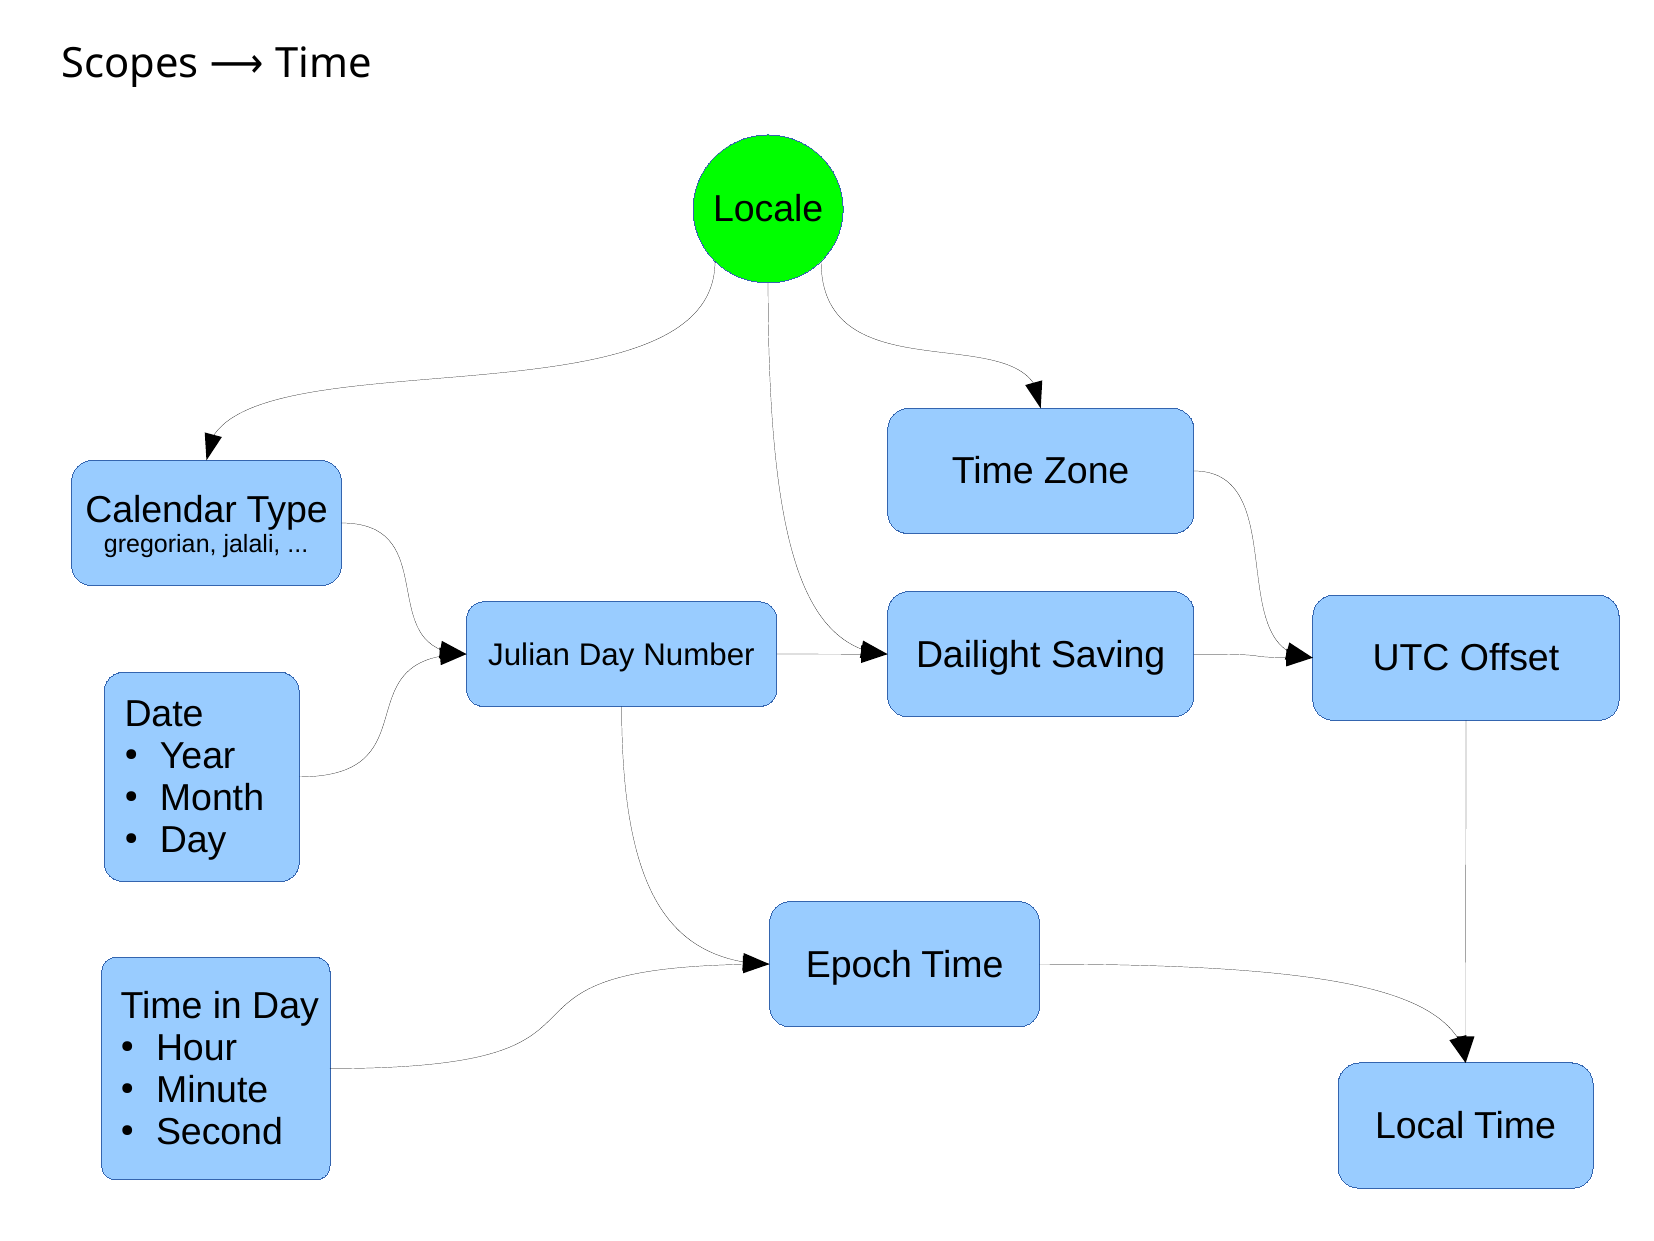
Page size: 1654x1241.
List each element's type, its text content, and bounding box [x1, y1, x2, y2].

text_box Date Year Month Day [104, 672, 300, 882]
text_box Julian Day Number [466, 601, 777, 707]
text_box Time in Day Hour Minute Second [101, 957, 331, 1180]
text_box Epoch Time [769, 901, 1040, 1027]
text_box Local Time [1338, 1062, 1594, 1189]
text_box Locale [693, 134, 844, 283]
text_box Scopes ⟶ Time [46, 25, 366, 109]
text_box Calendar Type gregorian, jalali, ... [71, 460, 342, 586]
text_box Time Zone [887, 408, 1194, 534]
text_box UTC Offset [1312, 595, 1620, 721]
text_box Dailight Saving [887, 591, 1194, 717]
